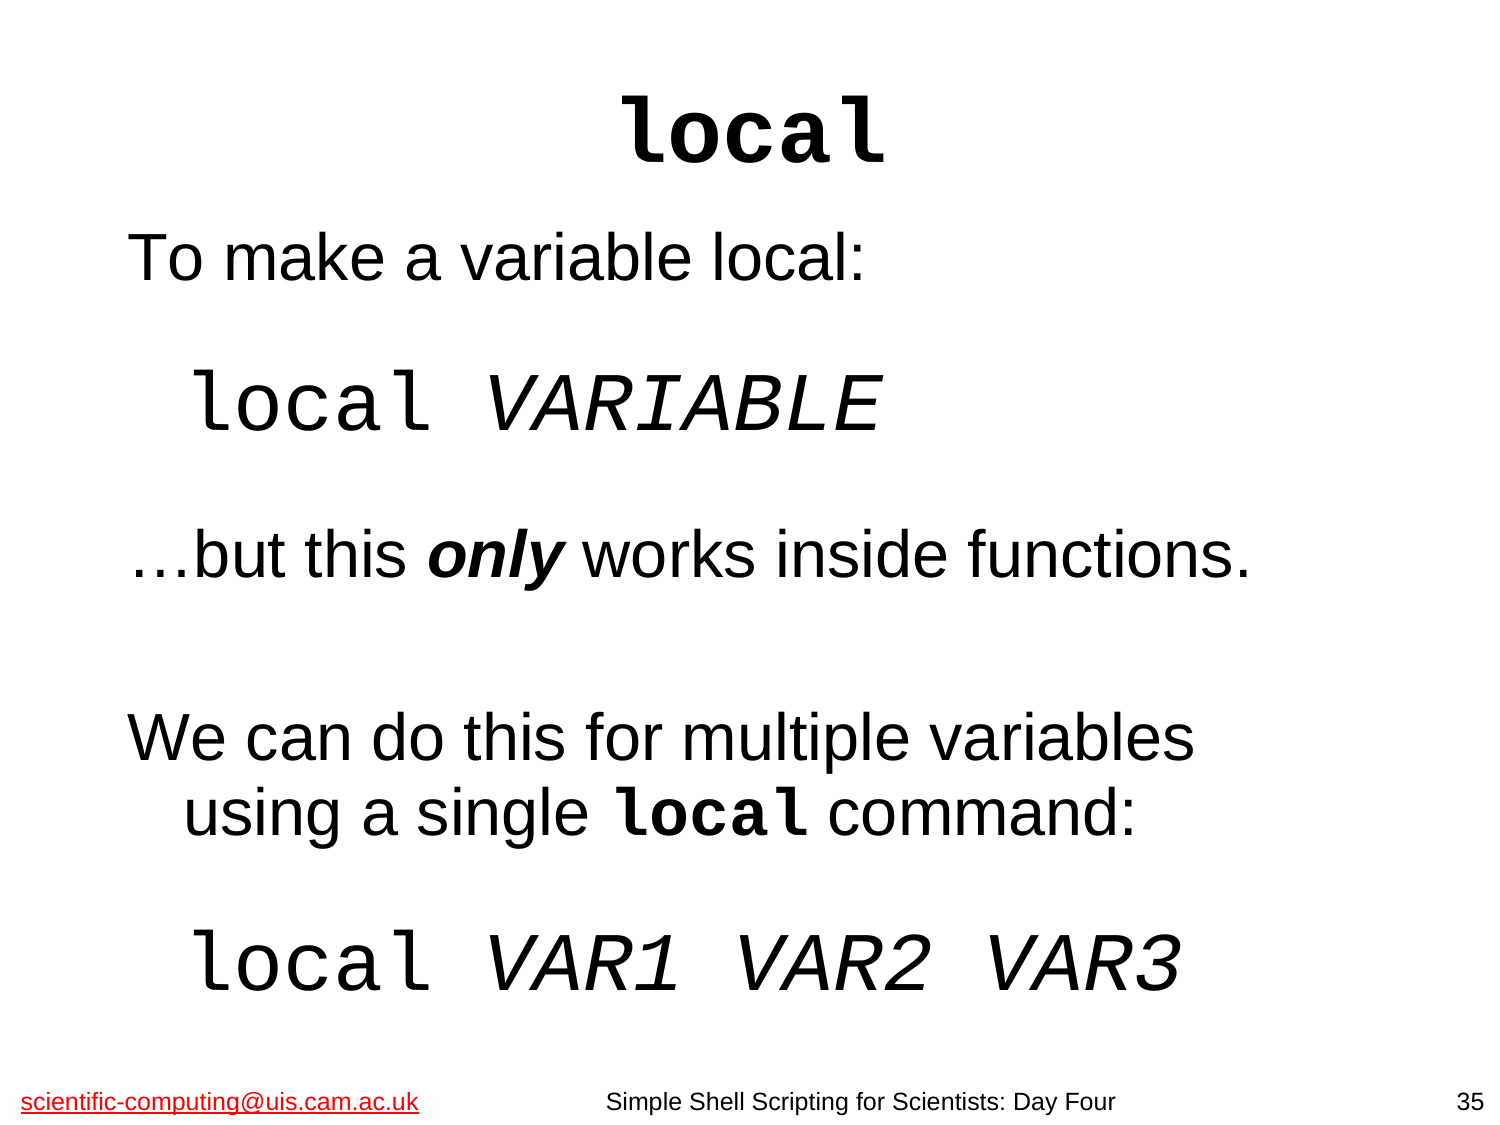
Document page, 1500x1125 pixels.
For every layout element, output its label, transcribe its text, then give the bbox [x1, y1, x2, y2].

list To make a variable local: local VARIABLE …but this only works inside functions. We can do this for multiple variables using a single local command: local VAR1 VAR2 VAR3 [112, 212, 1388, 1051]
title local [112, 77, 1388, 198]
